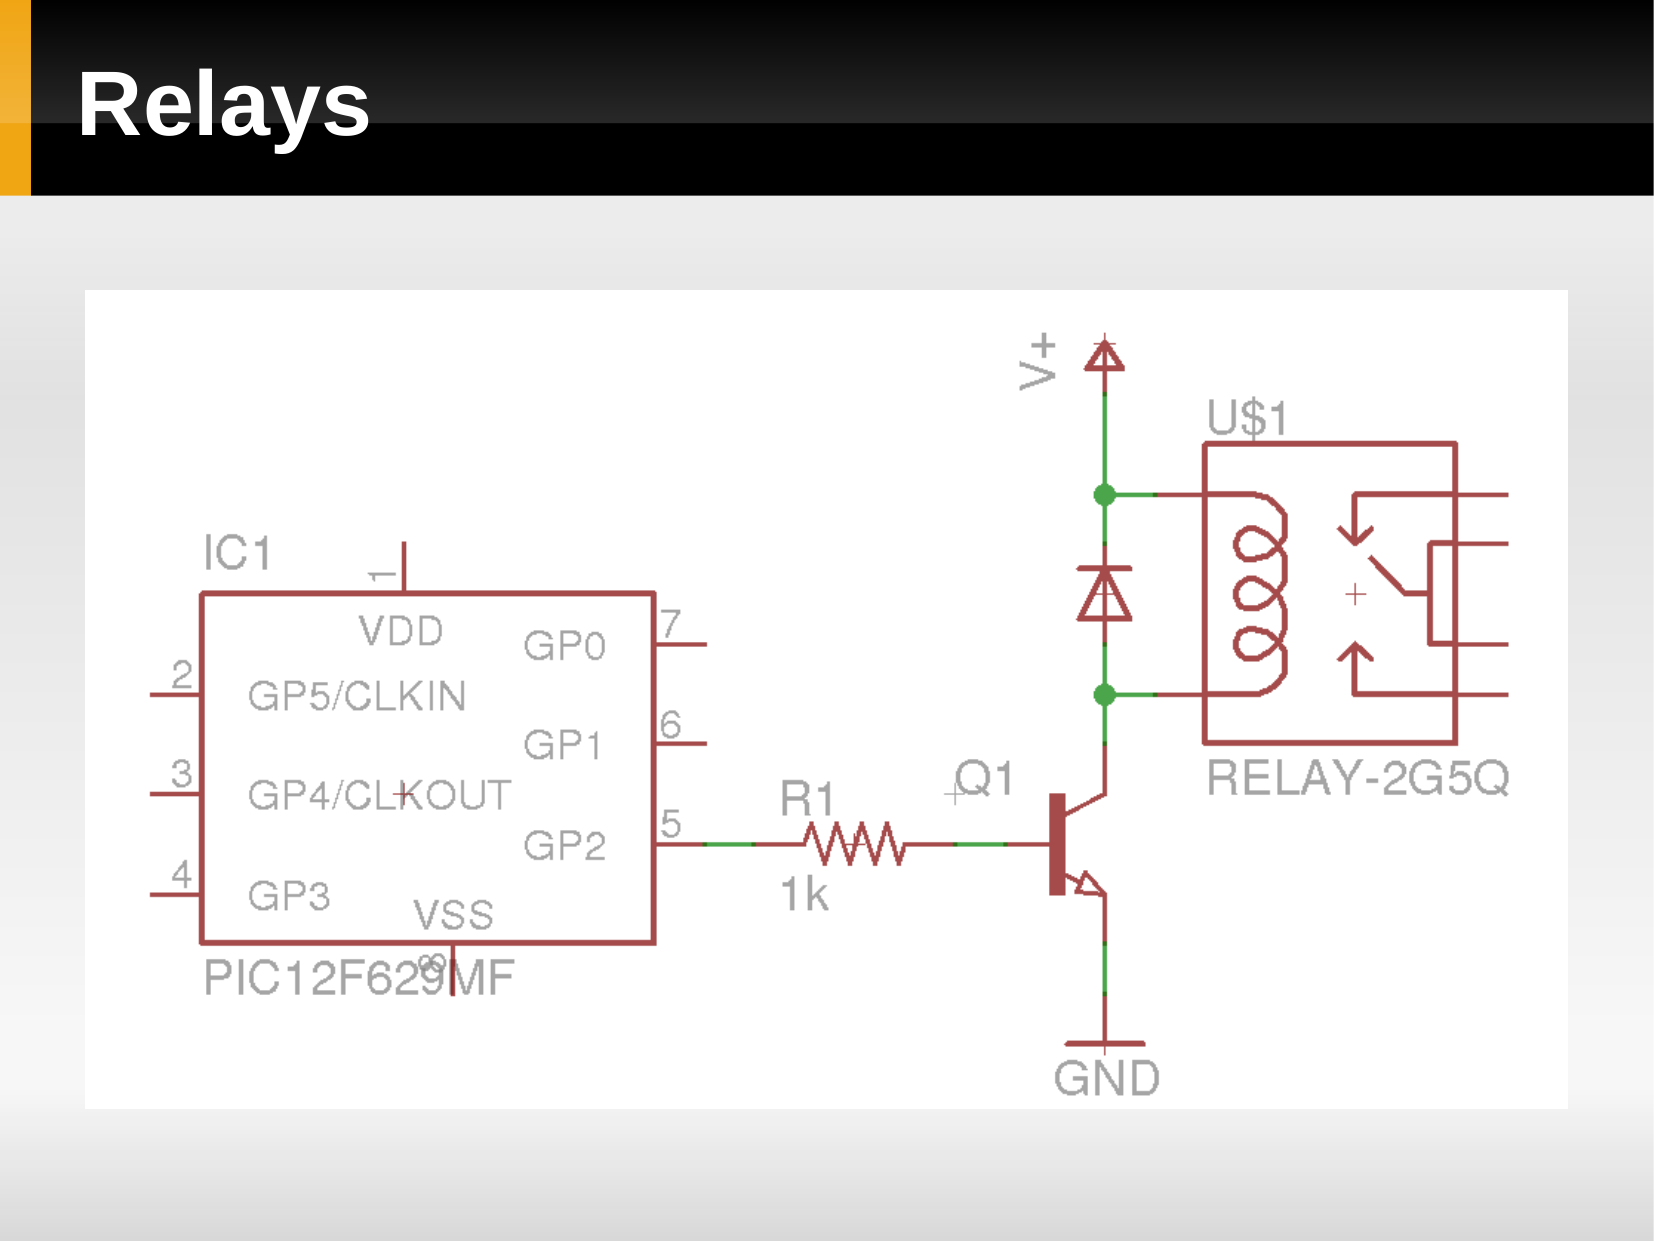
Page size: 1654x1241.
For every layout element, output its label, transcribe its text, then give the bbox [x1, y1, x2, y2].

list Easy to drive (use a transistor) Be careful of voltage spike when relay coil opens! Reverse-biased diode helps protect against spike [82, 290, 417, 1094]
title Relays [76, 7, 1565, 200]
picture [0, 0, 1654, 1241]
